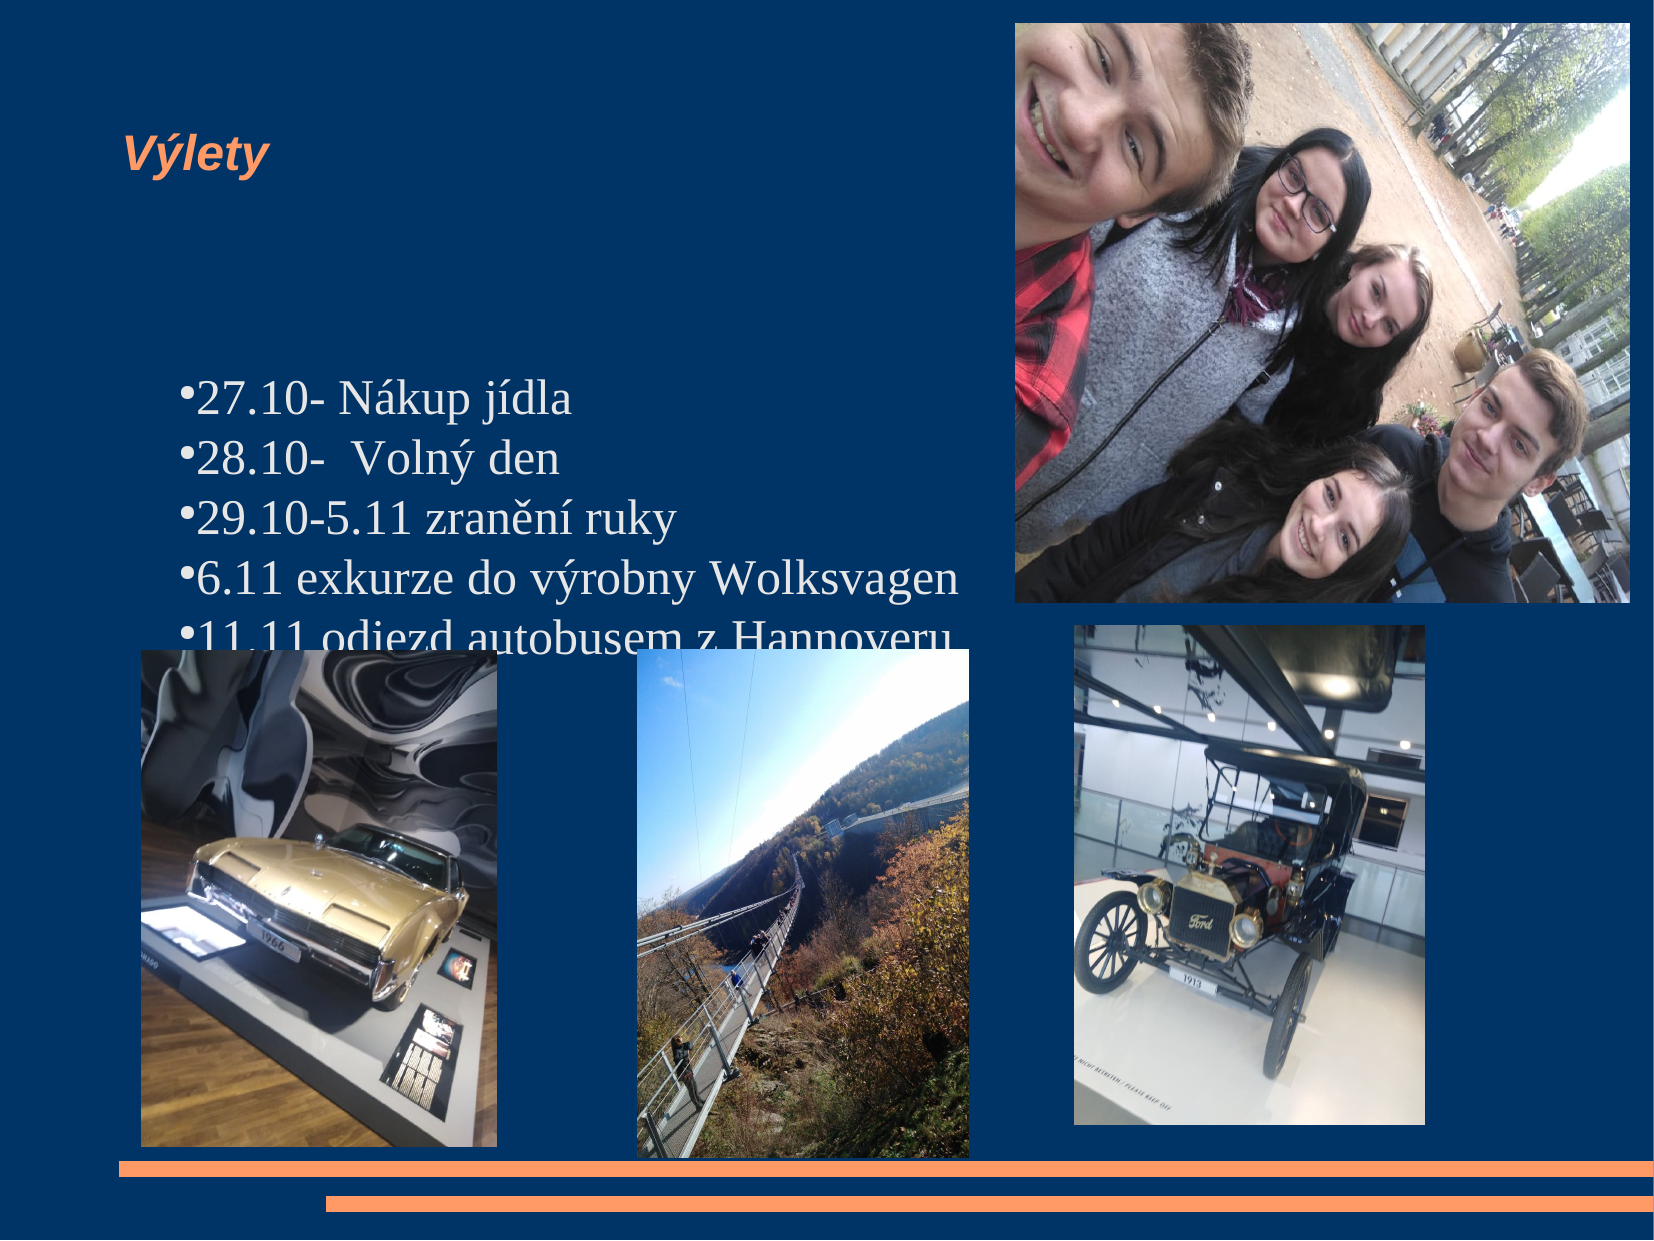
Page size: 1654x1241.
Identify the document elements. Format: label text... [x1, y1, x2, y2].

picture [1074, 625, 1425, 1126]
picture [141, 650, 497, 1147]
picture [637, 649, 969, 1158]
picture [1015, 23, 1630, 603]
title Výlety [121, 46, 1015, 254]
list 27.10- Nákup jídla 28.10- Volný den 29.10-5.11 zranění ruky 6.11 exkurze do výrobny Wolksvagen 11.11 odjezd autobusem z Hannoveru [178, 364, 1570, 1147]
